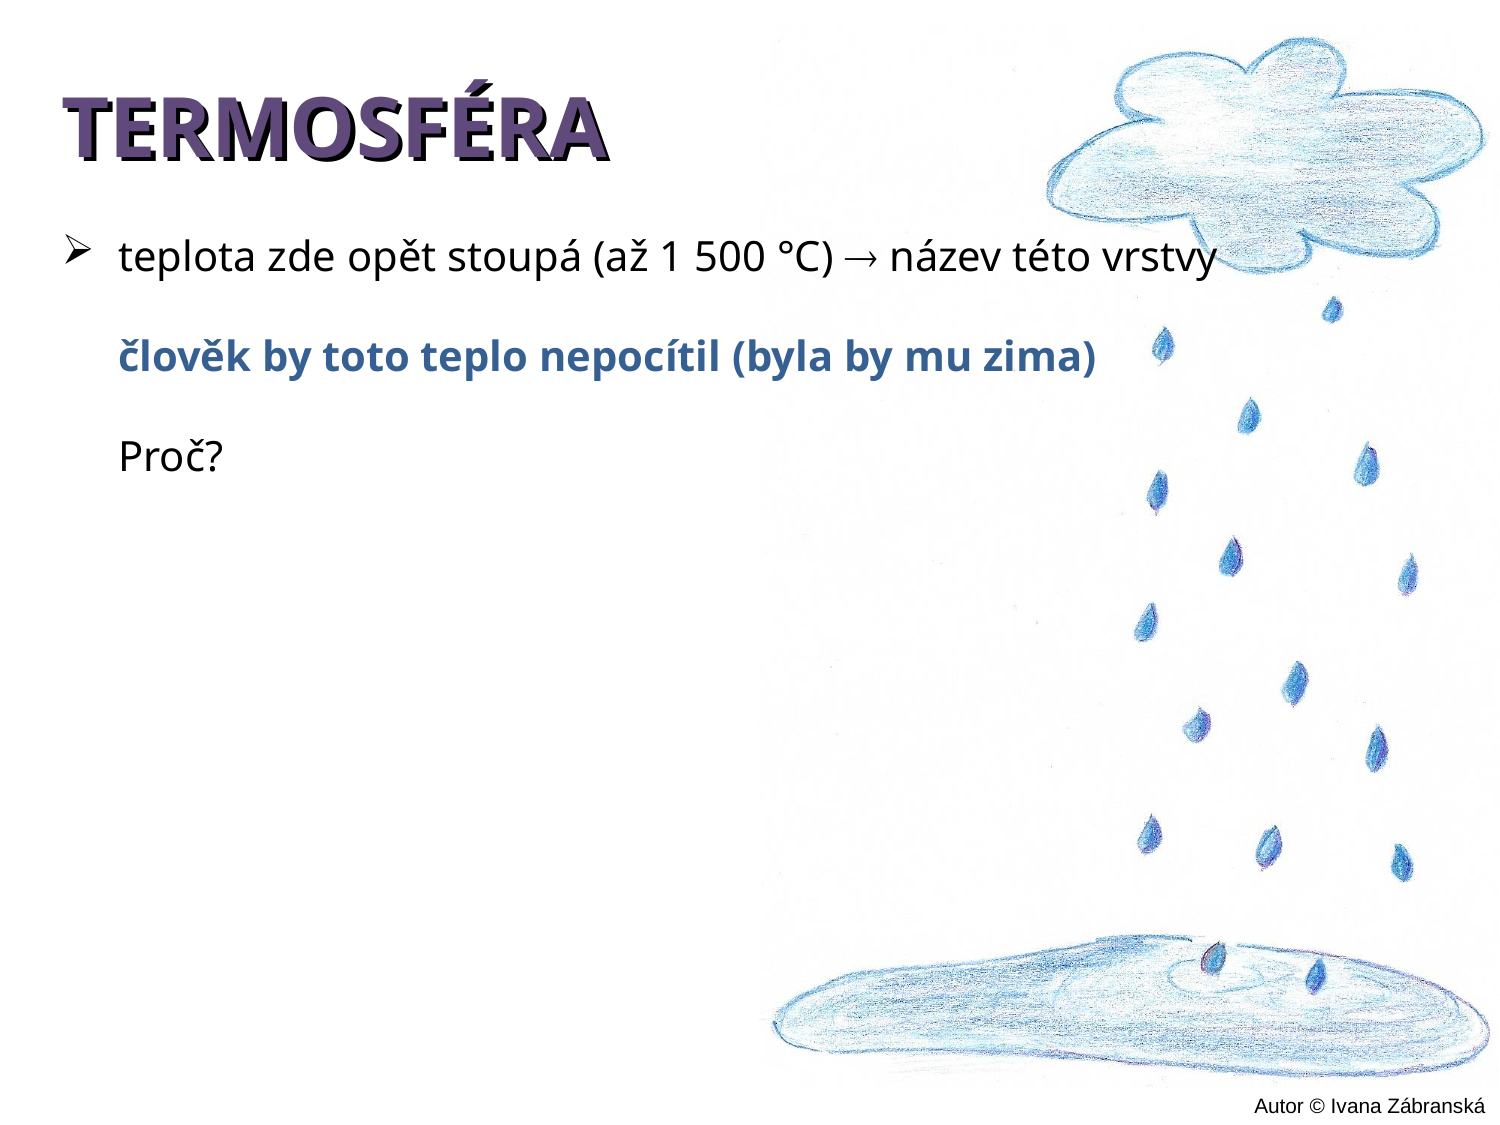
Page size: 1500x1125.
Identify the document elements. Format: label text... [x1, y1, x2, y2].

title TERMOSFÉRA [46, 46, 1454, 202]
text_box Autor © Ivana Zábranská [1239, 1084, 1500, 1125]
list teplota zde opět stoupá (až 1 500 °C)  název této vrstvy člověk by toto teplo nepocítil (byla by mu zima) Proč? [46, 222, 1454, 1020]
picture [759, 23, 1500, 1088]
